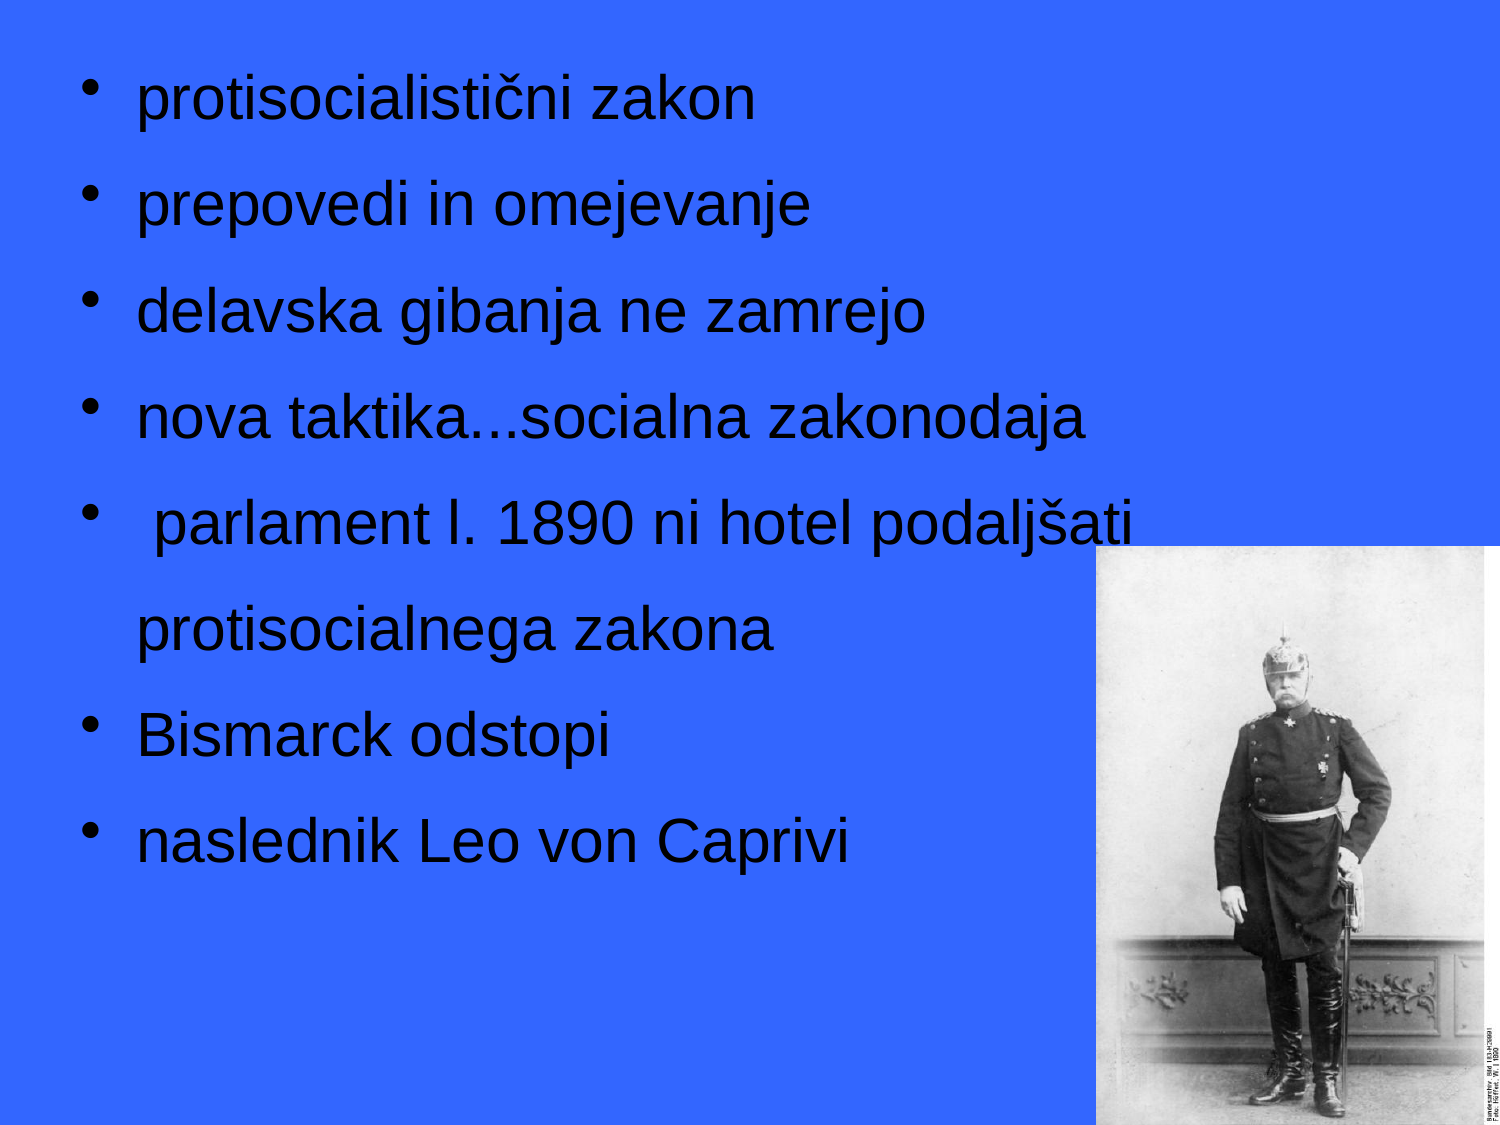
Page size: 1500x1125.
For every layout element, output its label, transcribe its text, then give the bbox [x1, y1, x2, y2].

list protisocialistični zakon prepovedi in omejevanje delavska gibanja ne zamrejo nova taktika...socialna zakonodaja parlament l. 1890 ni hotel podaljšati protisocialnega zakona Bismarck odstopi naslednik Leo von Caprivi [64, 31, 1415, 965]
picture [1096, 546, 1500, 1125]
